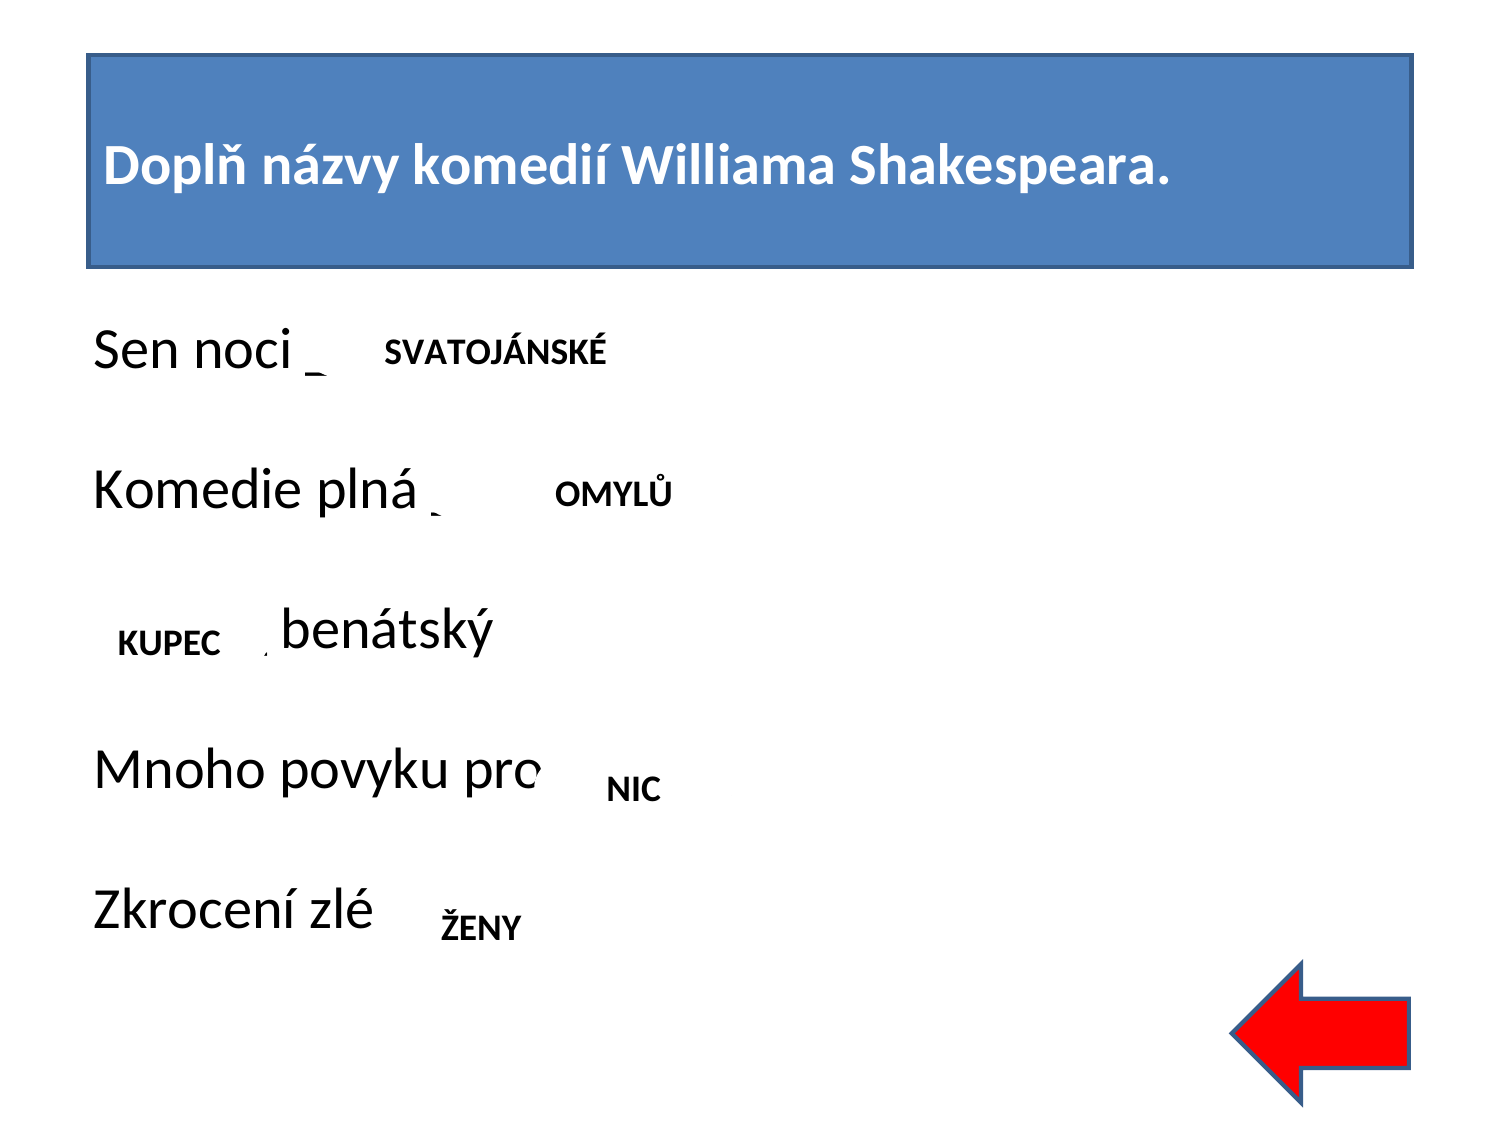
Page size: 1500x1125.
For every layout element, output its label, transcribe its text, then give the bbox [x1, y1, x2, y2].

text_box KUPEC [72, 592, 267, 688]
text_box [1231, 964, 1409, 1103]
text_box OMYLŮ [419, 444, 810, 539]
text_box ŽENY [383, 878, 579, 973]
text_box Sen noci ______ Komedie plná ______ ______ benátský Mnoho povyku pro ______ Zkrocení zlé ______ [68, 302, 956, 948]
text_box SVATOJÁNSKÉ [301, 302, 691, 398]
text_box Doplň názvy komedií Williama Shakespeara. [88, 54, 1412, 268]
text_box NIC [536, 739, 732, 835]
